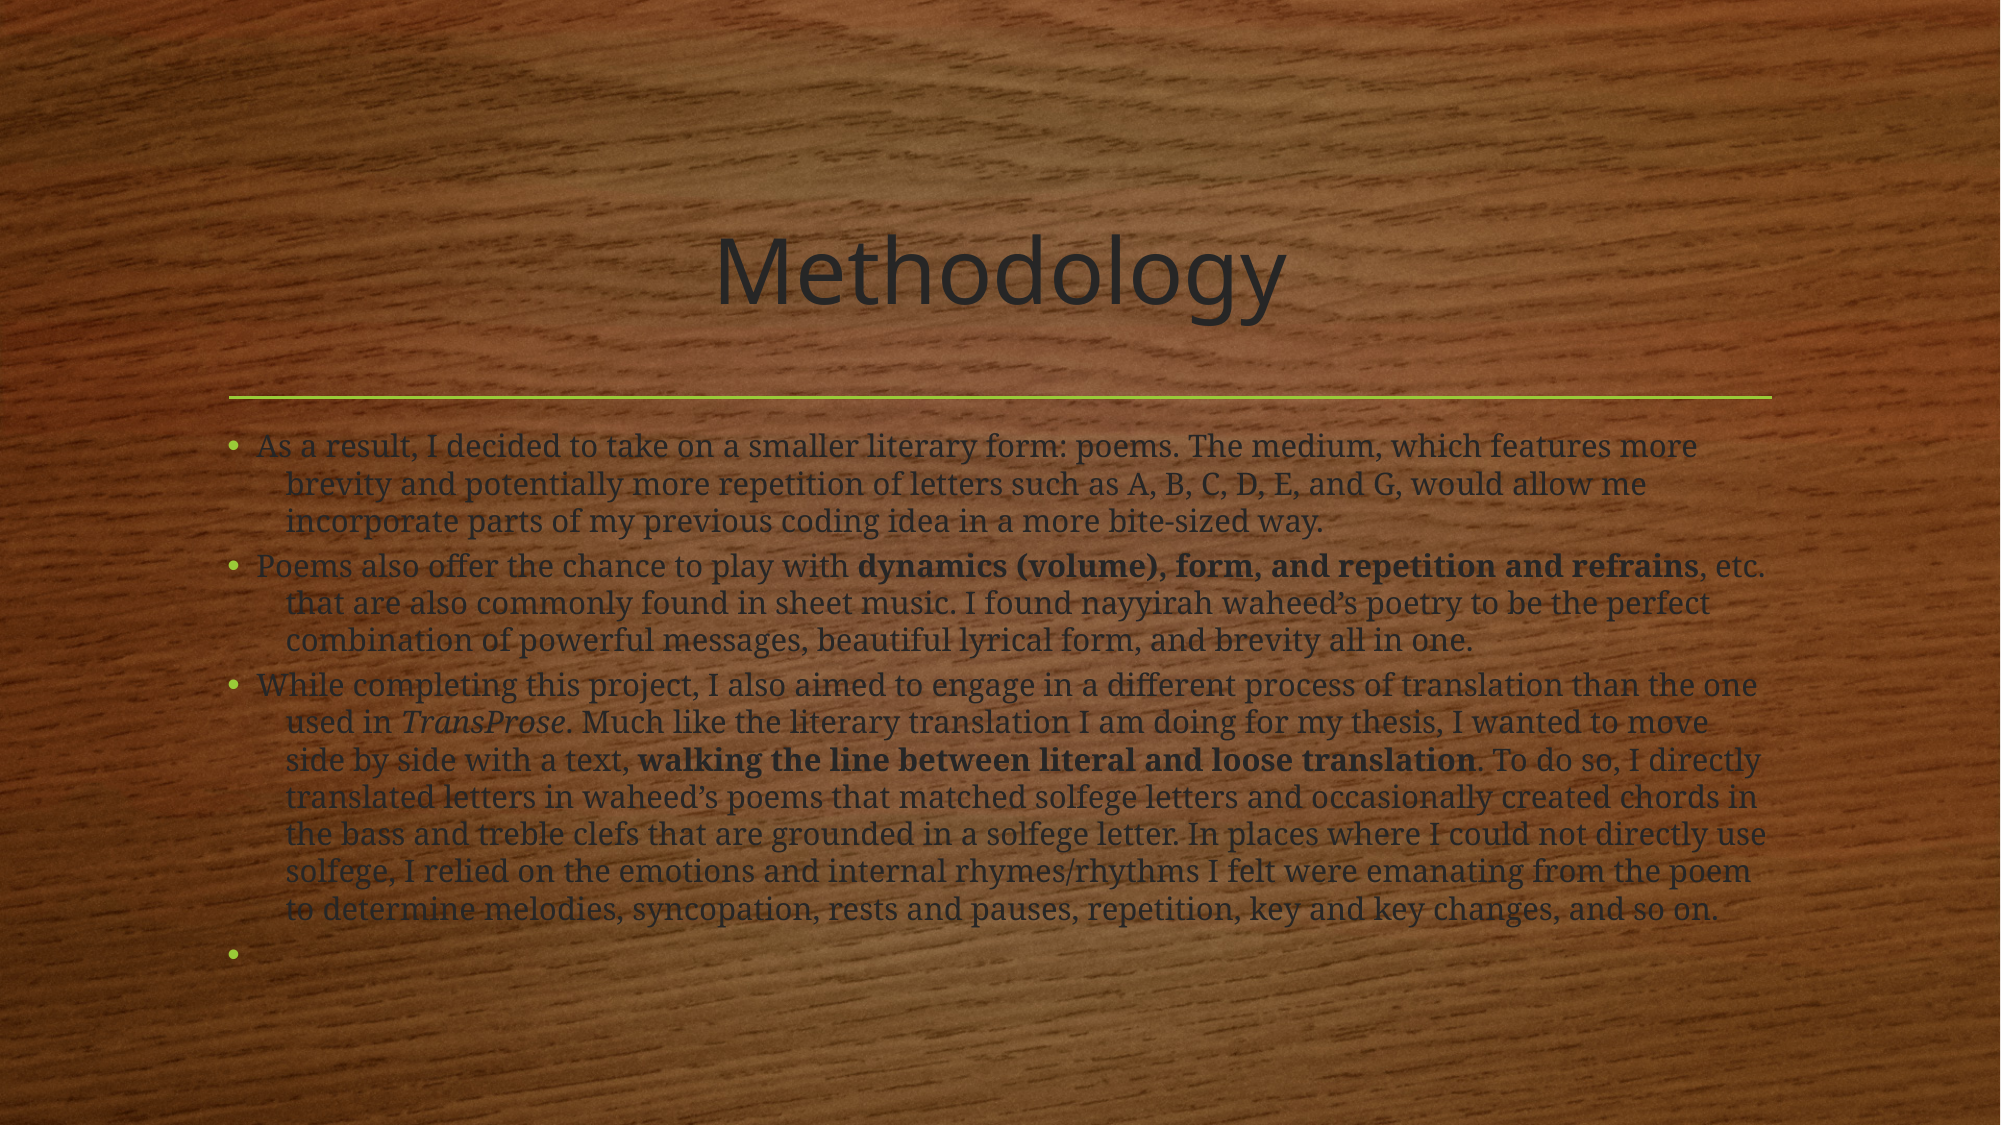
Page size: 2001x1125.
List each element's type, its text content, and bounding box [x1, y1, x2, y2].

list As a result, I decided to take on a smaller literary form: poems. The medium, which features more brevity and potentially more repetition of letters such as A, B, C, D, E, and G, would allow me incorporate parts of my previous coding idea in a more bite-sized way. Poems also offer the chance to play with dynamics (volume), form, and repetition and refrains, etc. that are also commonly found in sheet music. I found nayyirah waheed’s poetry to be the perfect combination of powerful messages, beautiful lyrical form, and brevity all in one. While completing this project, I also aimed to engage in a different process of translation than the one used in TransProse. Much like the literary translation I am doing for my thesis, I wanted to move side by side with a text, walking the line between literal and loose translation. To do so, I directly translated letters in waheed’s poems that matched solfege letters and occasionally created chords in the bass and treble clefs that are grounded in a solfege letter. In places where I could not directly use solfege, I relied on the emotions and internal rhymes/rhythms I felt were emanating from the poem to determine melodies, syncopation, rests and pauses, repetition, key and key changes, and so on. [212, 419, 1788, 986]
title Methodology [212, 161, 1788, 376]
